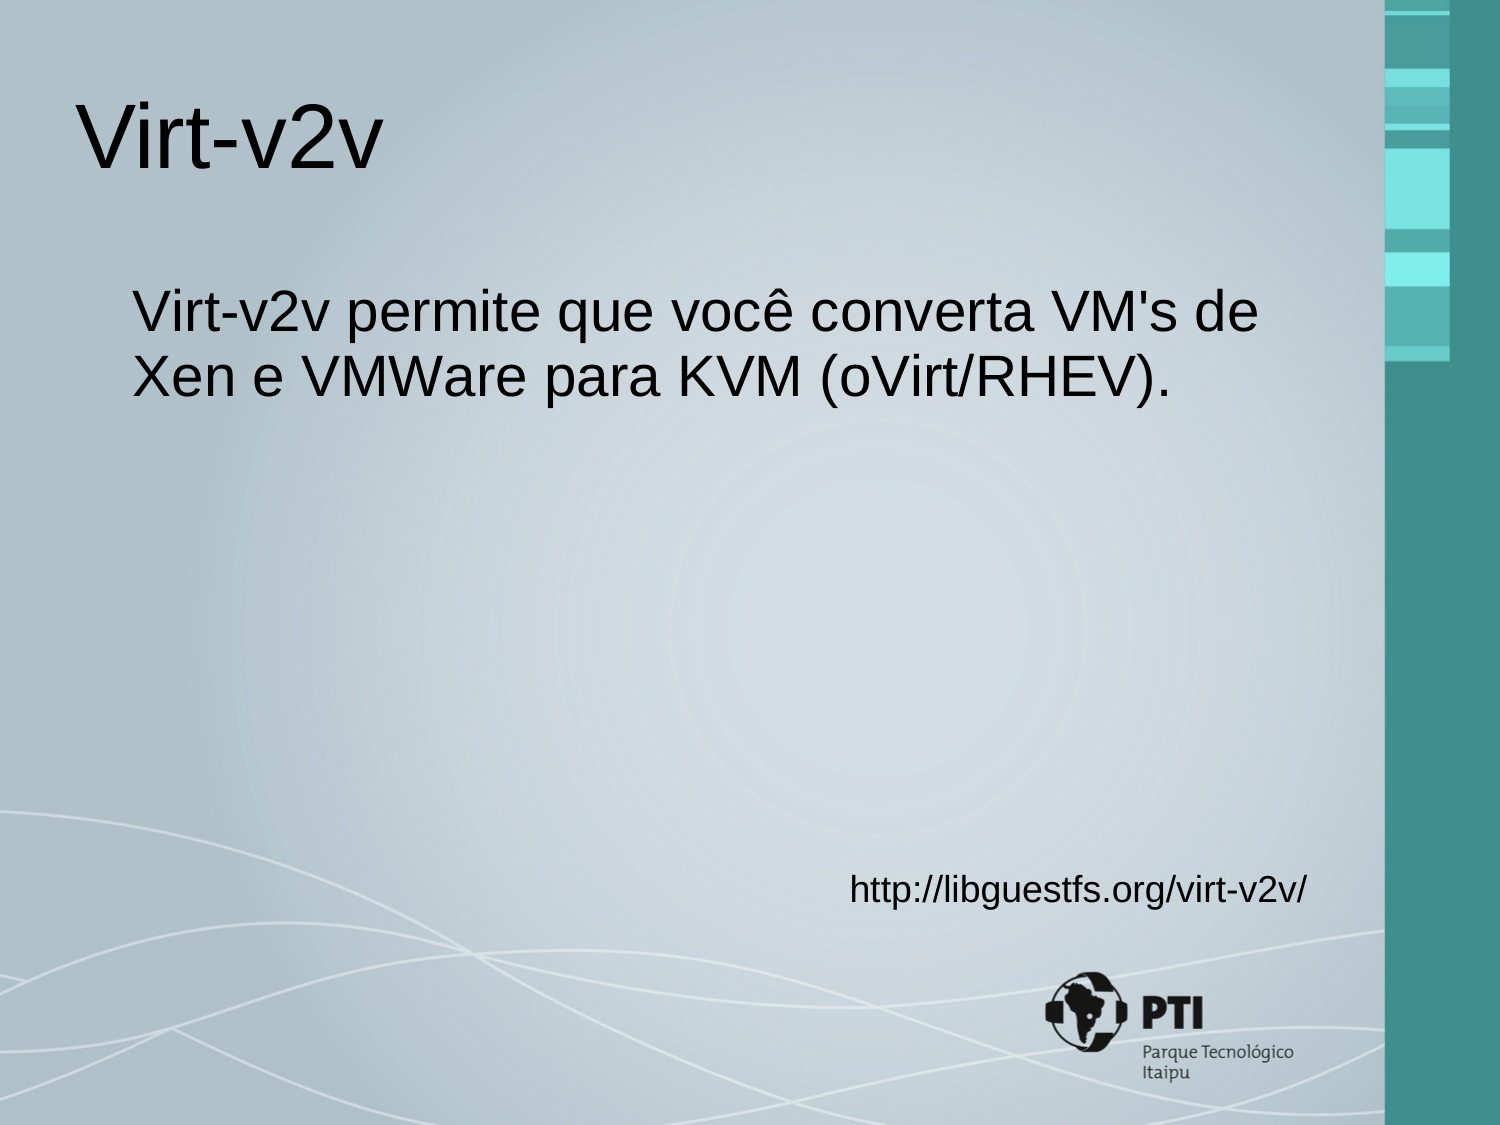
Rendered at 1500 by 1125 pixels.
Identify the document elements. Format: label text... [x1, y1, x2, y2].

title Virt-v2v [74, 44, 1425, 232]
text_box http://libguestfs.org/virt-v2v/ [834, 862, 1323, 923]
text_box Virt-v2v permite que você converta VM's de Xen e VMWare para KVM (oVirt/RHEV). [118, 271, 1288, 682]
picture [0, 0, 1500, 1125]
